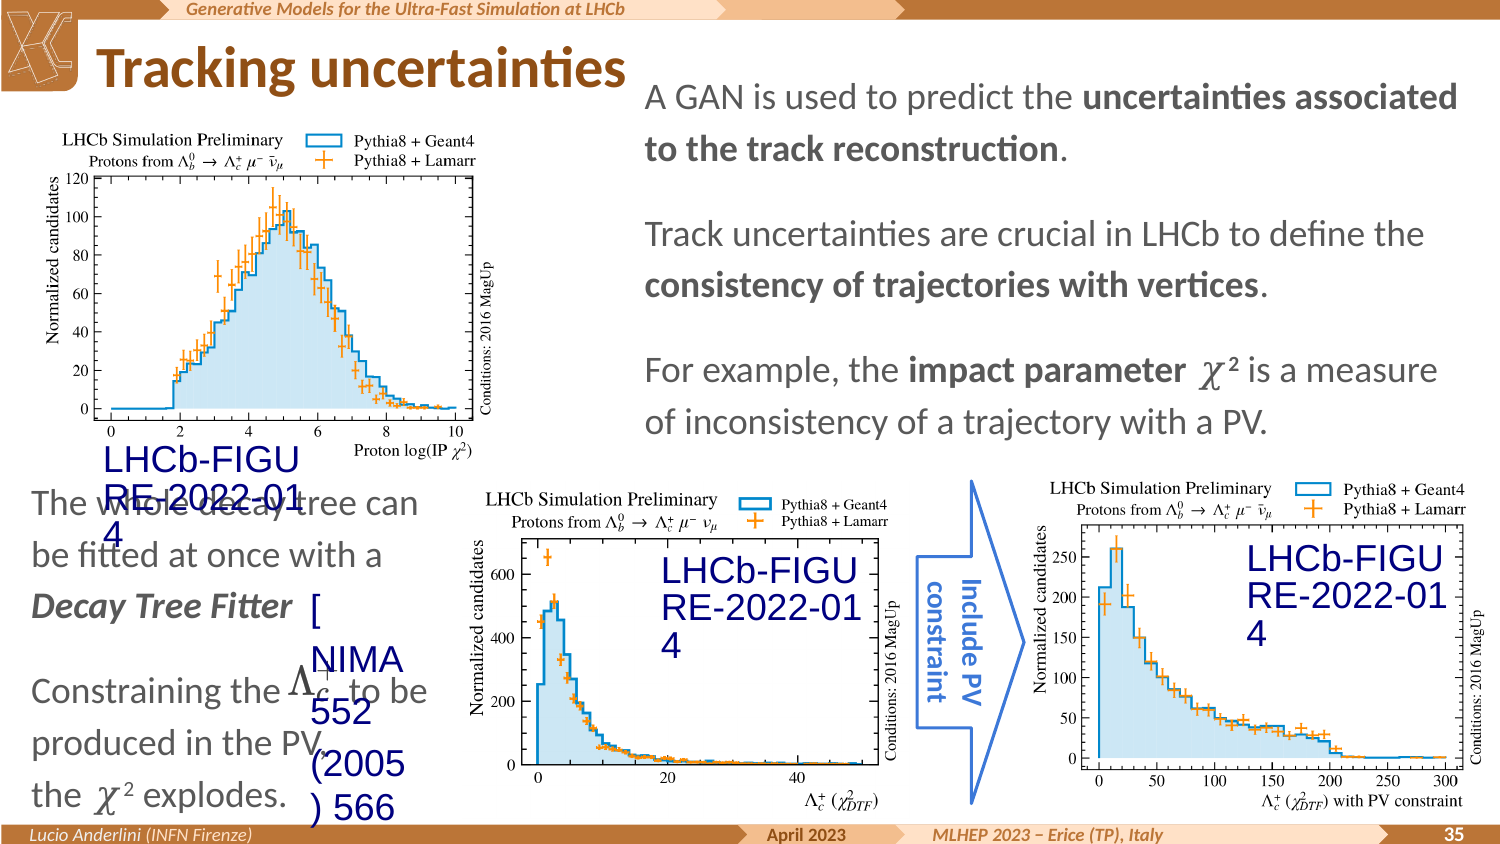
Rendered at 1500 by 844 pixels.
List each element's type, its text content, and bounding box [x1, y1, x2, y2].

text_box Include PV constraint [917, 481, 1025, 804]
text_box LHCb-FIGURE-2022-014 [1231, 518, 1480, 594]
list A GAN is used to predict the uncertainties associated to the track reconstruction. Track uncertainties are crucial in LHCb to define the consistency of trajectories with vertices. For example, the impact parameter 𝜒2 is a measure of inconsistency of a trajectory with a PV. [629, 50, 1480, 447]
text_box [NIMA 552 (2005) 566] [295, 562, 429, 844]
title Tracking uncertainties [81, 14, 1480, 109]
picture [1027, 476, 1497, 814]
text_box LHCb-FIGURE-2022-014 [645, 530, 895, 606]
slide_number <number> [1389, 801, 1480, 844]
picture [35, 125, 500, 472]
picture [462, 481, 910, 819]
text_box LHCb-FIGURE-2022-014 [87, 420, 337, 496]
list The whole decay tree can be fitted at once with a Decay Tree Fitter Constraining the to be produced in the PV, the 𝜒2 explodes. [16, 456, 446, 819]
picture [287, 657, 295, 705]
